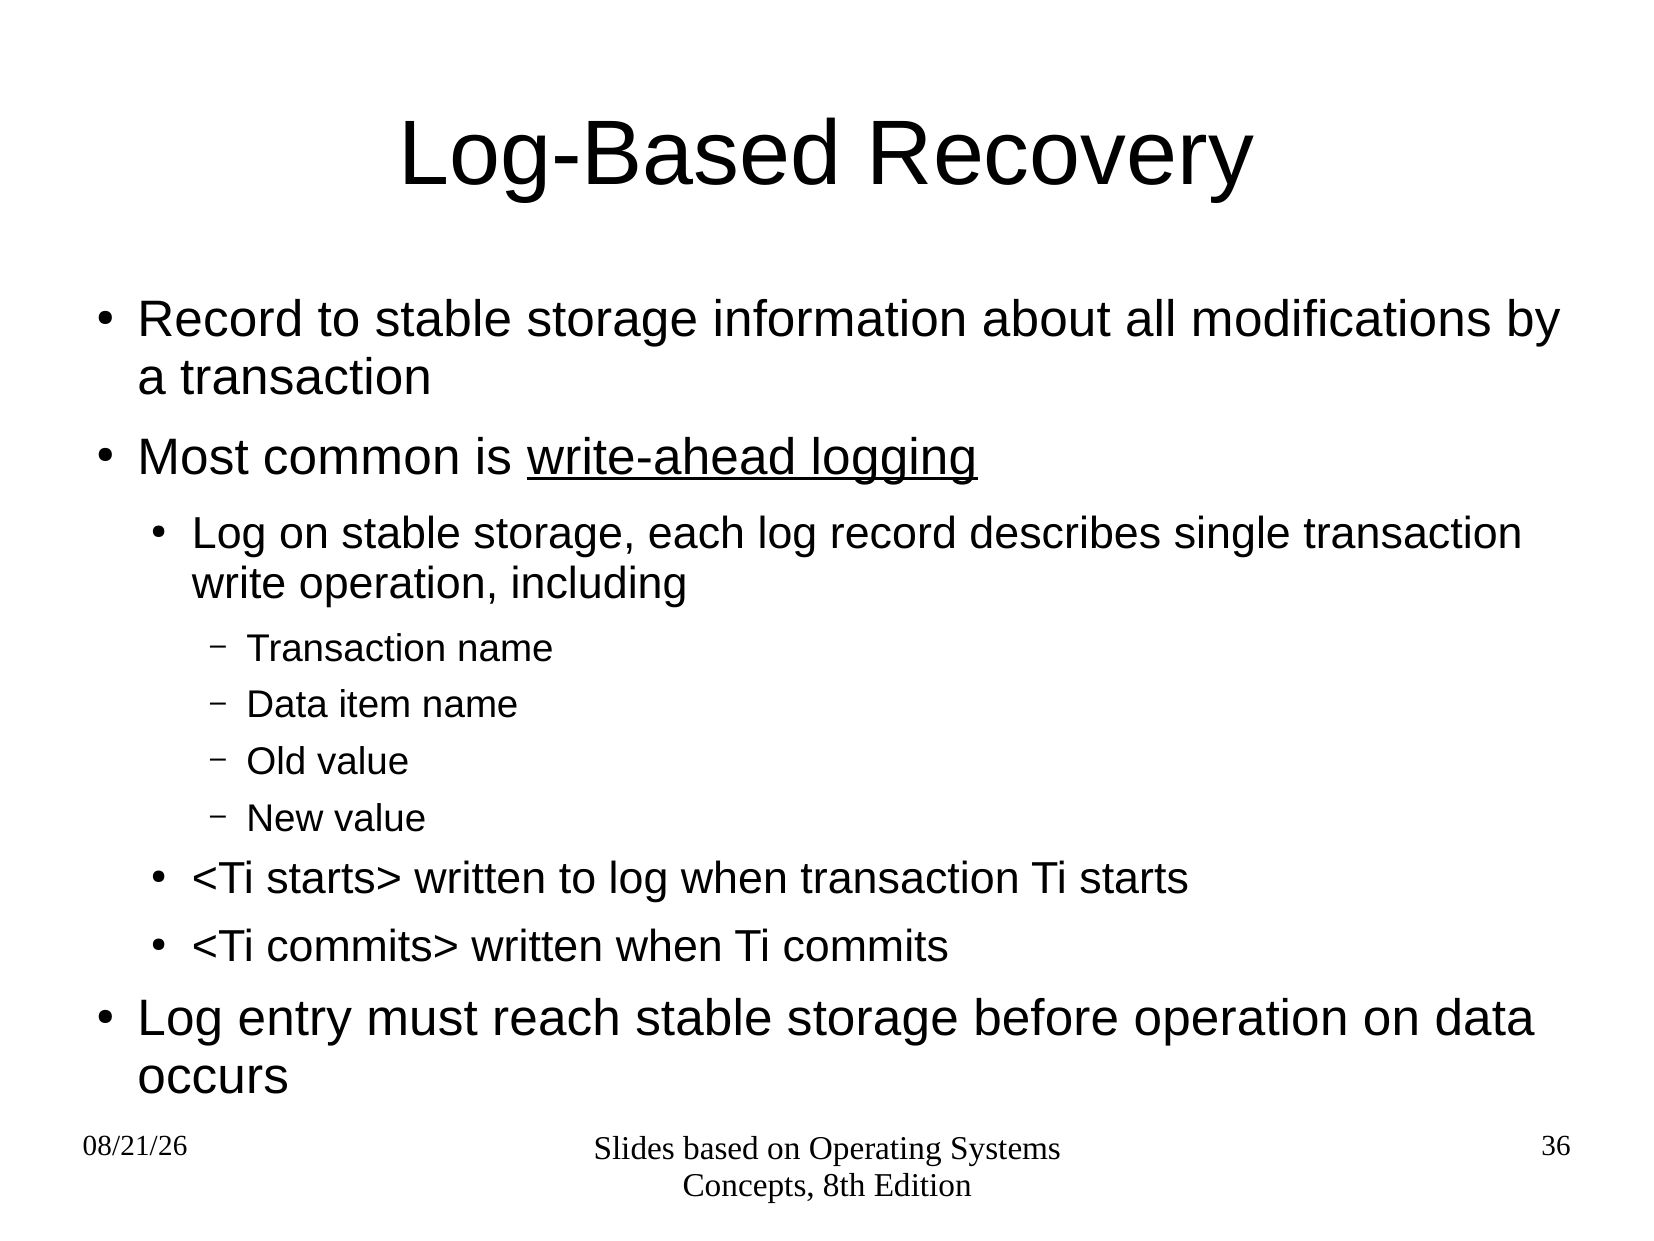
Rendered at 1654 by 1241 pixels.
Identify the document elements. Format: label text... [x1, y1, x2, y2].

list Record to stable storage information about all modifications by a transaction Most common is write-ahead logging Log on stable storage, each log record describes single transaction write operation, including Transaction name Data item name Old value New value <Ti starts> written to log when transaction Ti starts <Ti commits> written when Ti commits Log entry must reach stable storage before operation on data occurs [82, 290, 1571, 1109]
title Log-Based Recovery [82, 49, 1571, 257]
